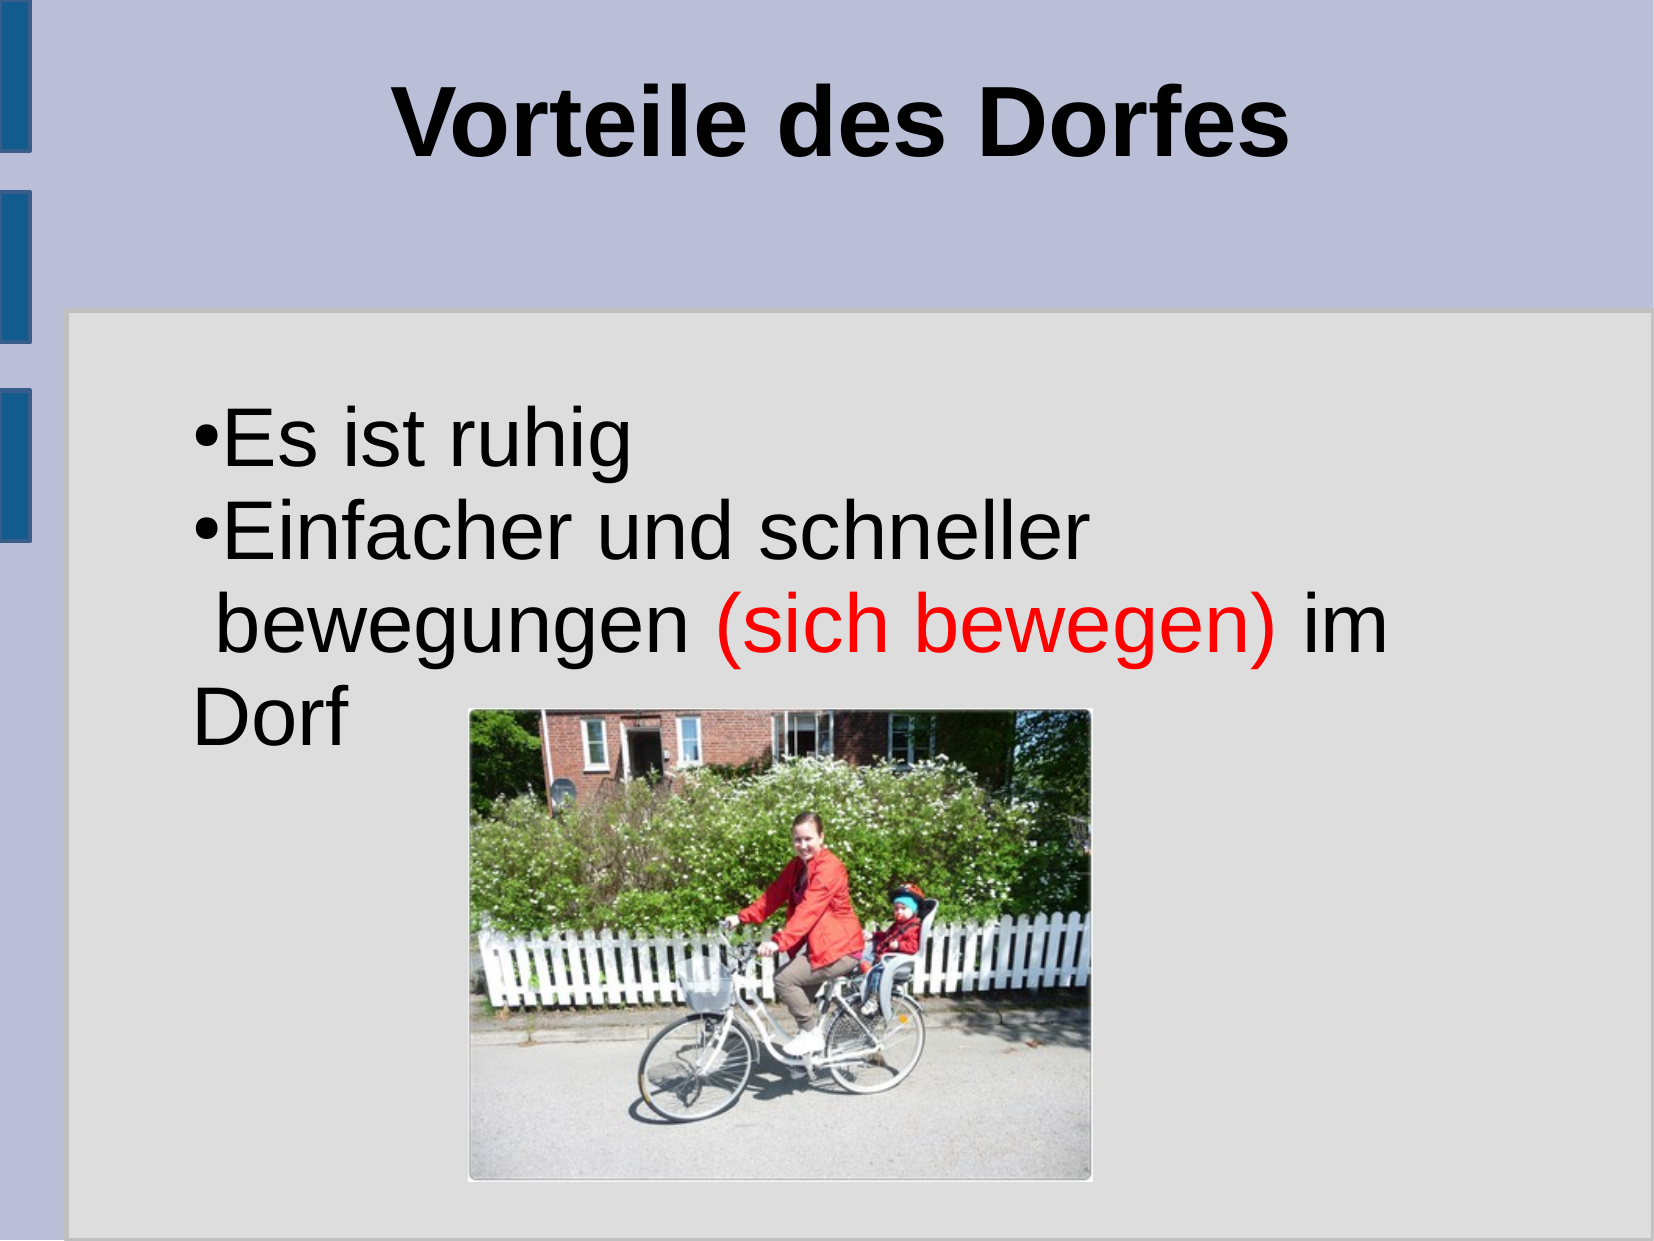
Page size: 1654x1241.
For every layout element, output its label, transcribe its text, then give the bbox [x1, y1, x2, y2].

picture [468, 708, 1093, 1182]
text_box Vorteile des Dorfes [206, 59, 1477, 186]
text_box Es ist ruhig Einfacher und schneller bewegungen (sich bewegen) im Dorf [177, 383, 1477, 786]
